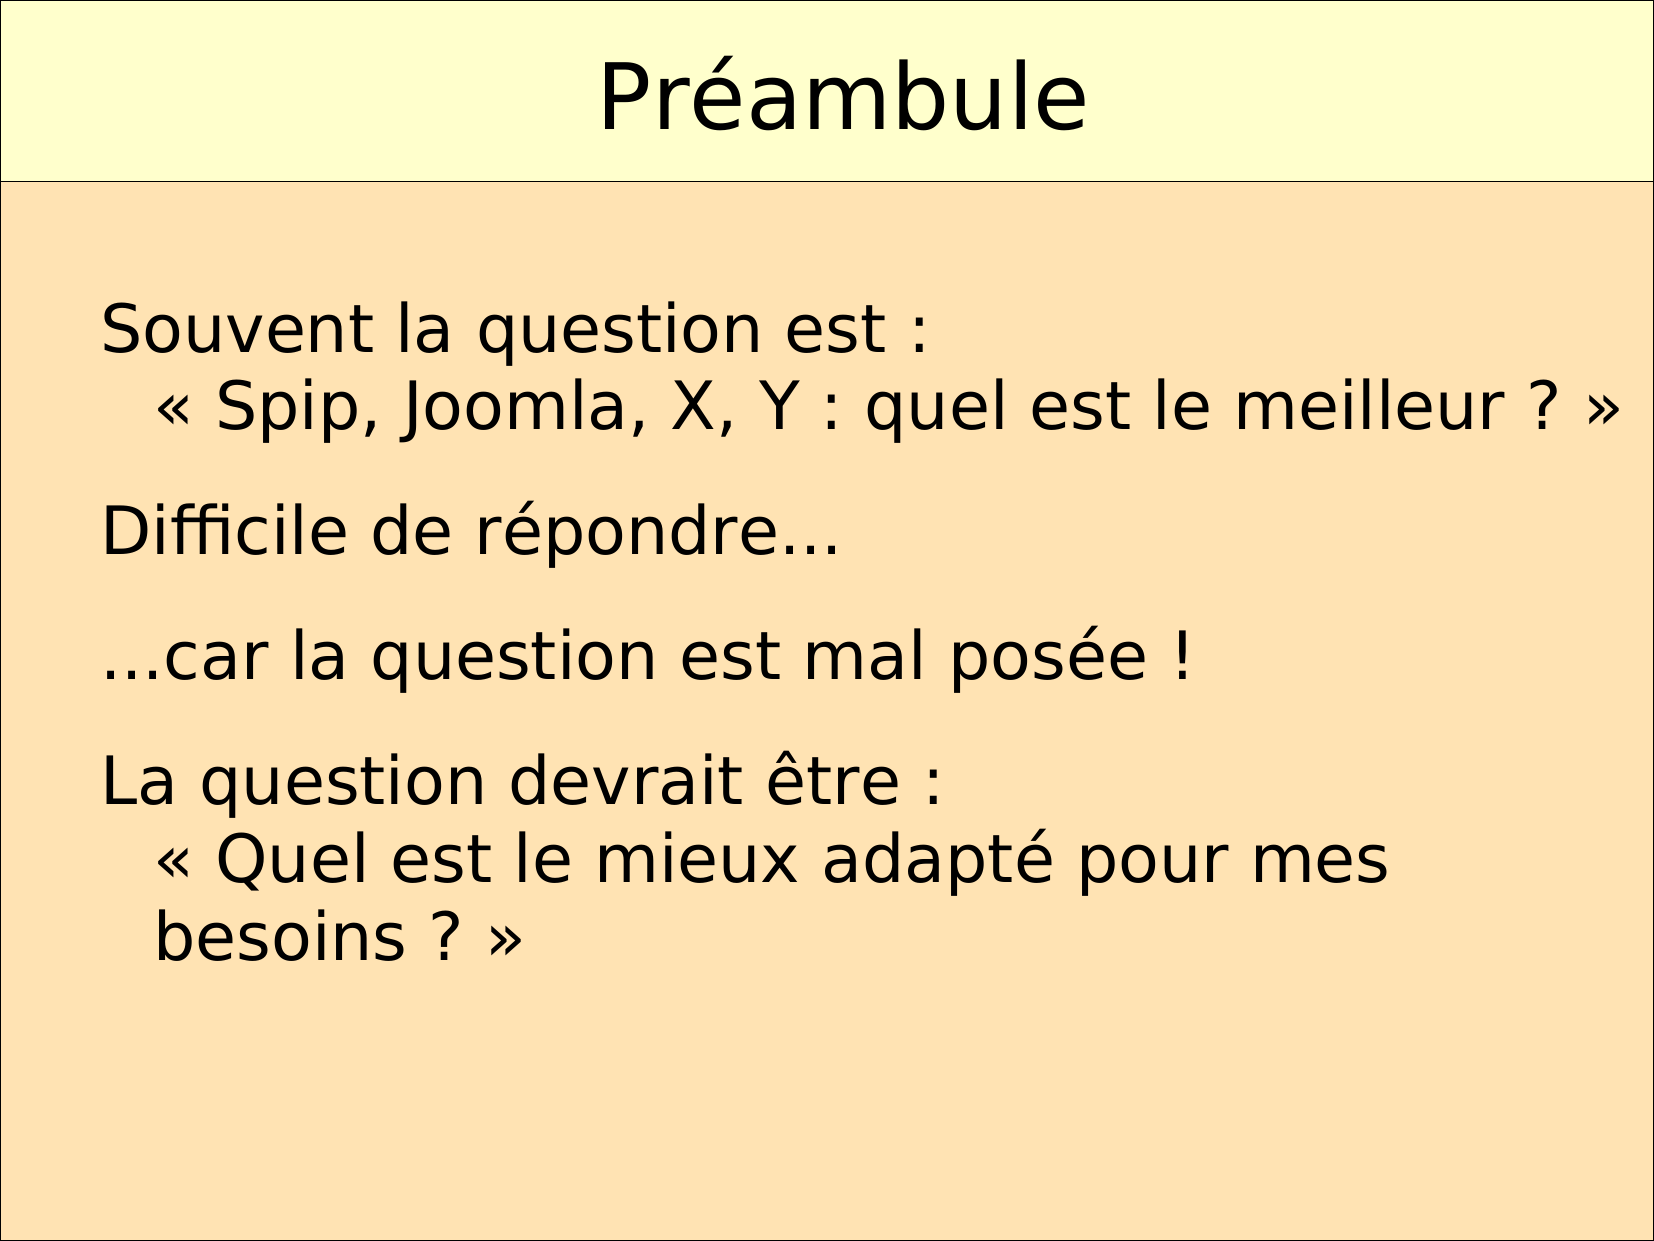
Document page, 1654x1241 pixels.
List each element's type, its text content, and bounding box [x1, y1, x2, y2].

title Préambule [135, 43, 1552, 151]
list Souvent la question est : « Spip, Joomla, X, Y : quel est le meilleur ? » Difficile de répondre... ...car la question est mal posée ! La question devrait être : « Quel est le mieux adapté pour mes besoins ? » [82, 290, 1654, 1094]
